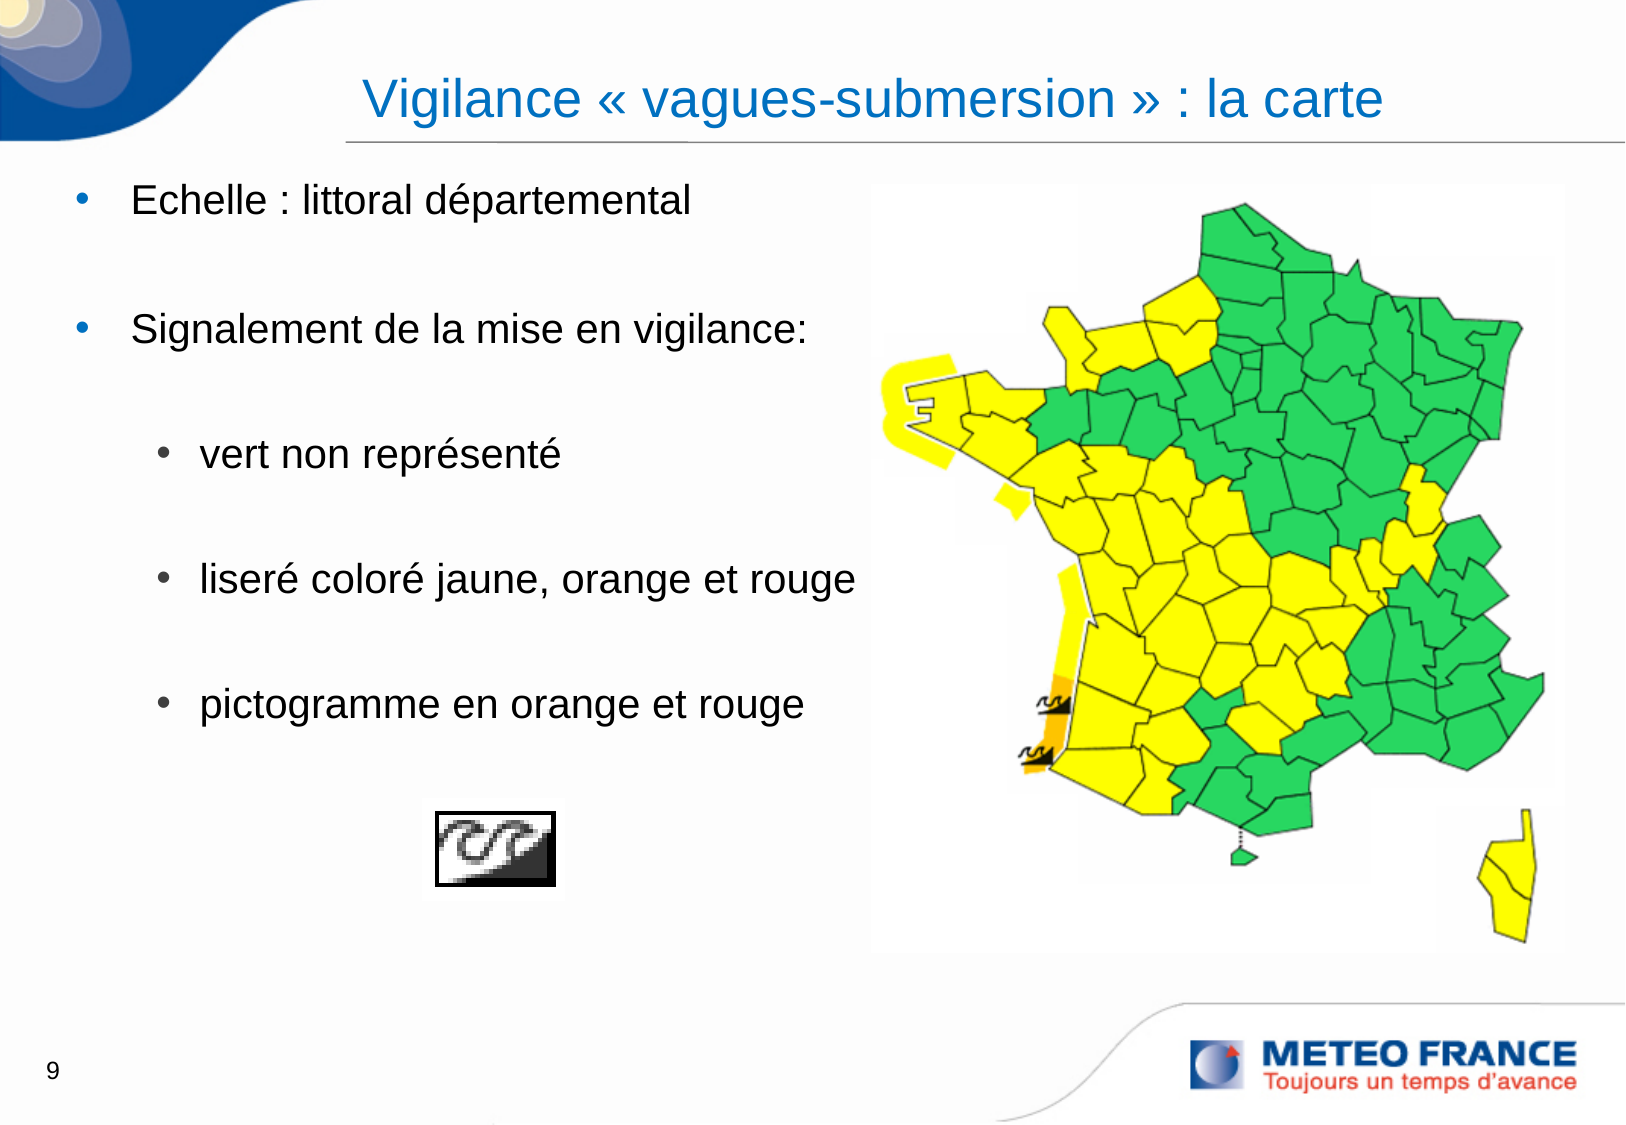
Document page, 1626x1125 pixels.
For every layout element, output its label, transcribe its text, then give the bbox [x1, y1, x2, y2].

list Echelle : littoral départemental Signalement de la mise en vigilance: vert non représenté liseré coloré jaune, orange et rouge pictogramme en orange et rouge [0, 172, 896, 1059]
chart [422, 798, 565, 901]
title Vigilance « vagues-submersion » : la carte [347, 64, 1493, 139]
picture [0, 0, 1626, 1125]
